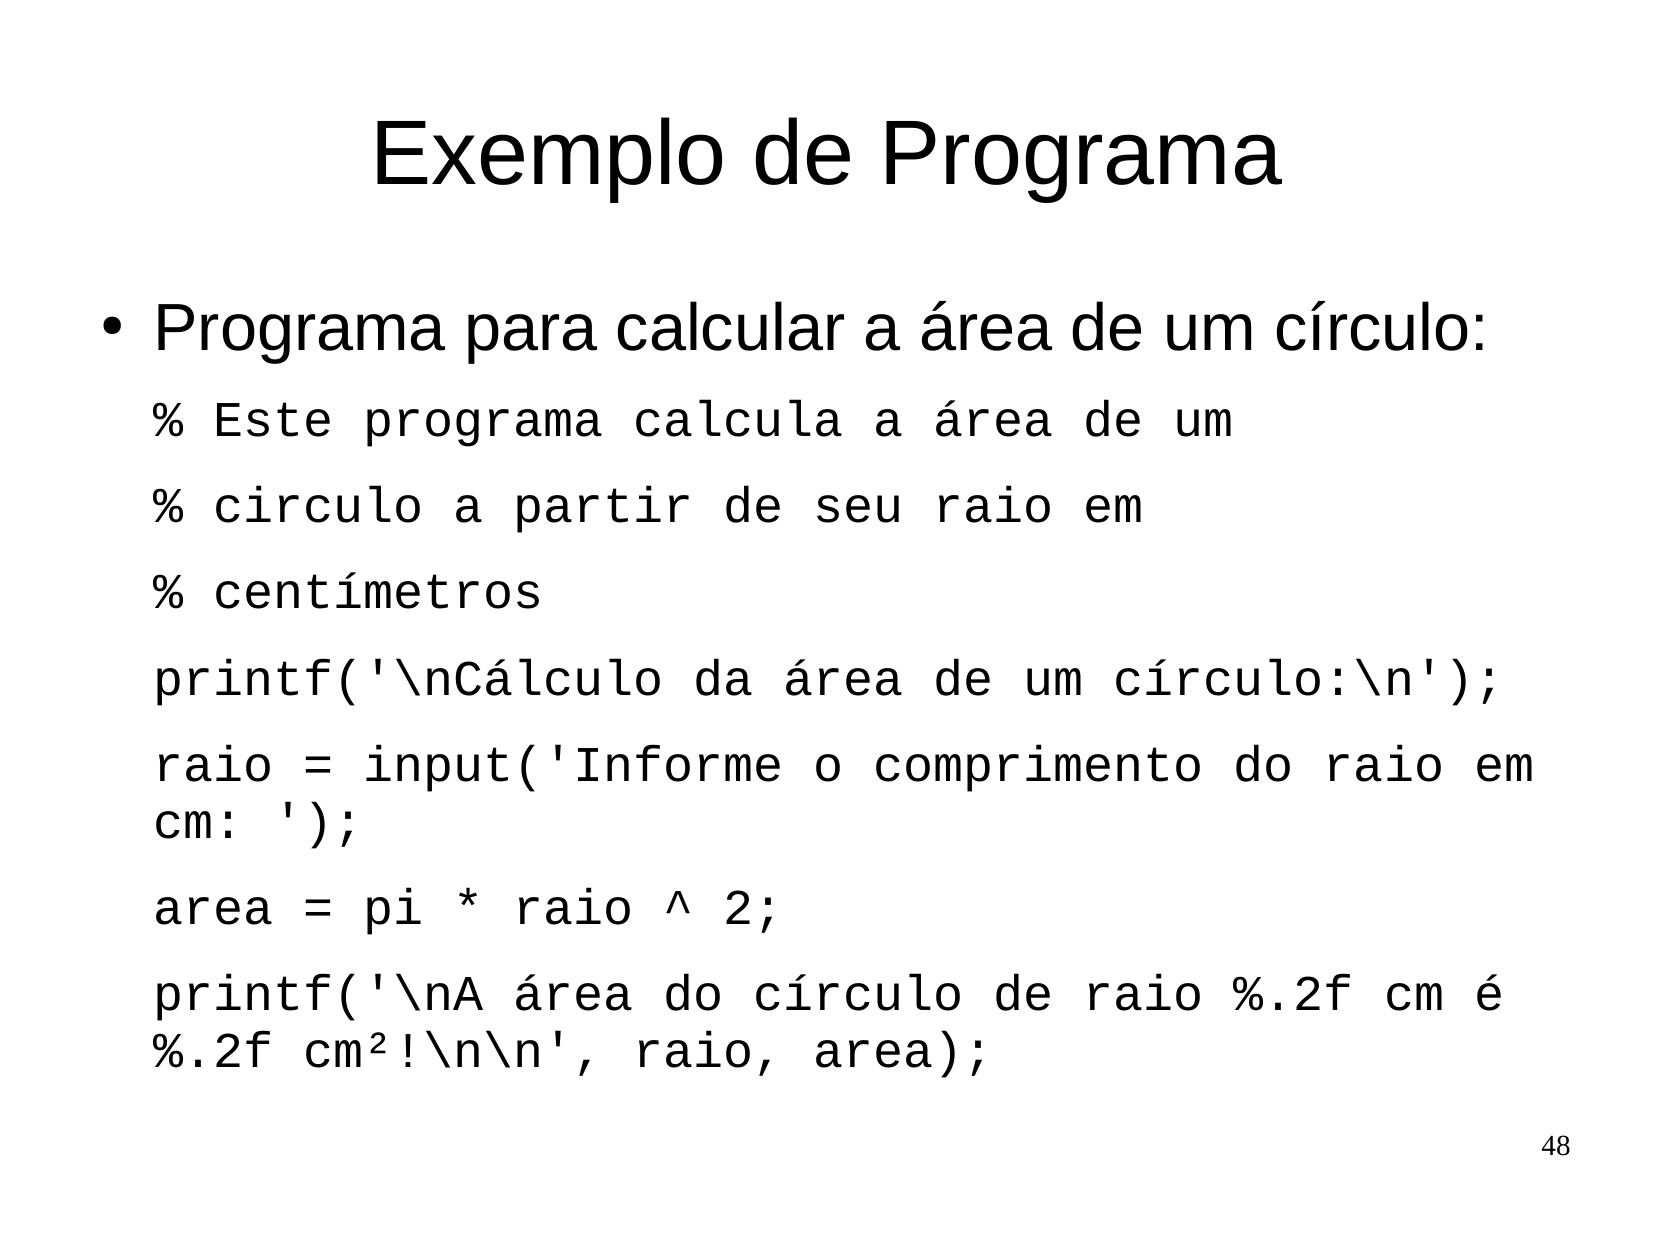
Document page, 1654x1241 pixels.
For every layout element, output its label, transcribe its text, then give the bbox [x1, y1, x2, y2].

title Exemplo de Programa [82, 49, 1571, 257]
list Programa para calcular a área de um círculo: % Este programa calcula a área de um % circulo a partir de seu raio em % centímetros printf('\nCálculo da área de um círculo:\n'); raio = input('Informe o comprimento do raio em cm: '); area = pi * raio ^ 2; printf('\nA área do círculo de raio %.2f cm é %.2f cm²!\n\n', raio, area); [82, 290, 1571, 1158]
